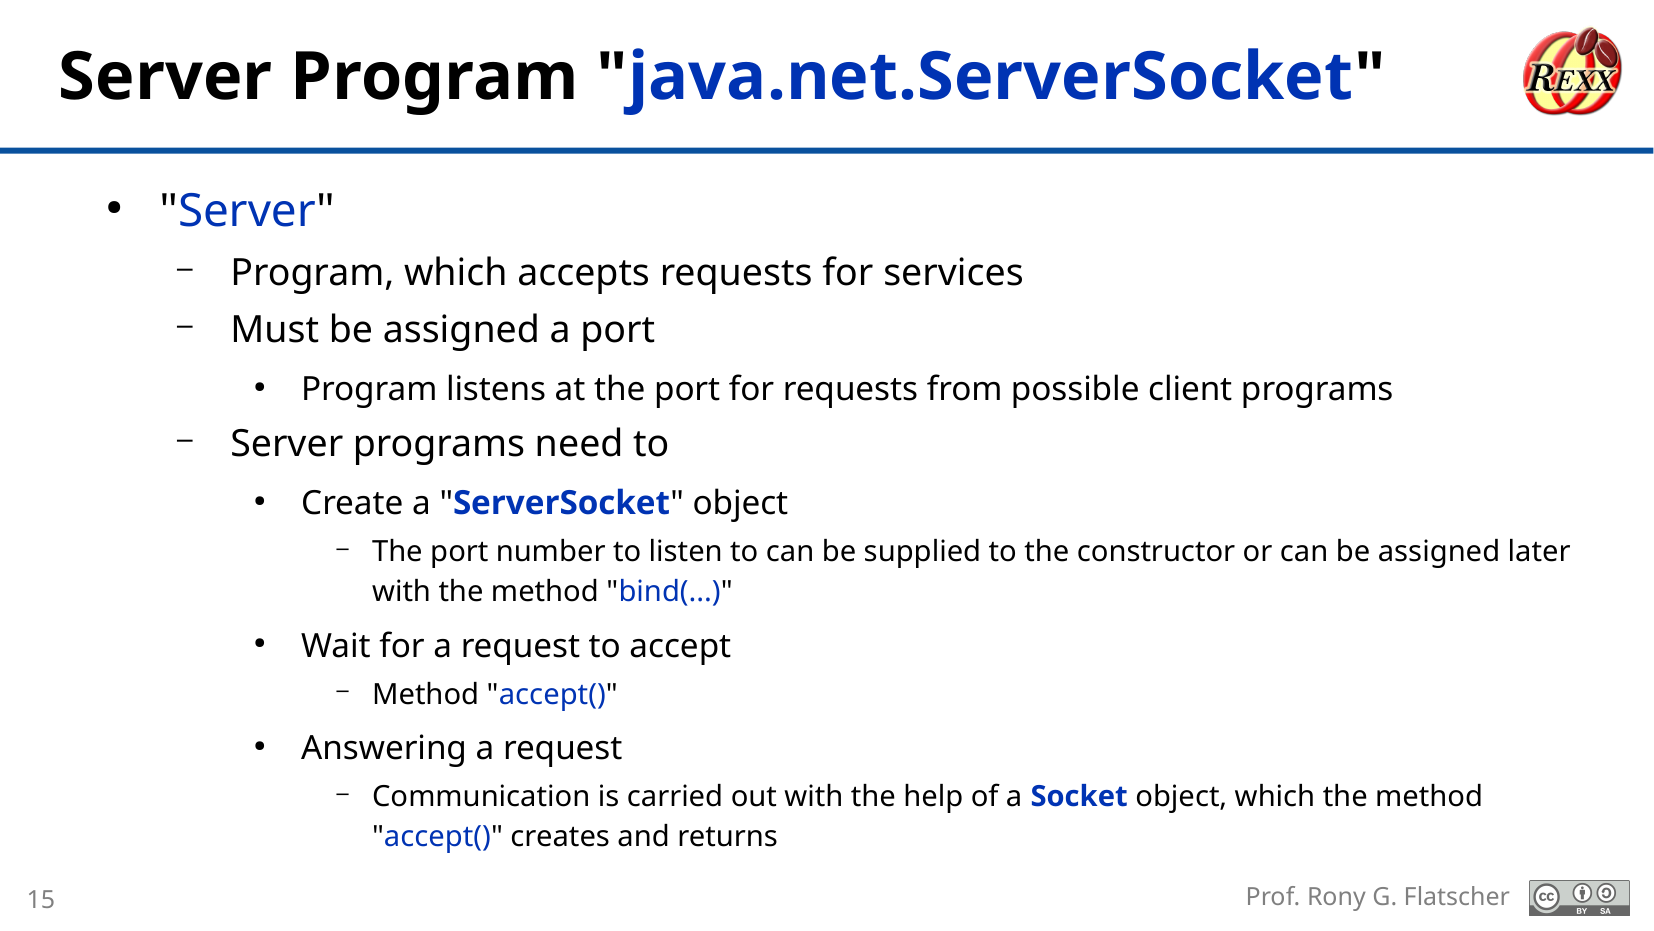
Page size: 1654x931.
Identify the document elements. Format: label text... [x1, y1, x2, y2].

list "Server" Program, which accepts requests for services Must be assigned a port Program listens at the port for requests from possible client programs Server programs need to Create a "ServerSocket" object The port number to listen to can be supplied to the constructor or can be assigned later with the method "bind(...)" Wait for a request to accept Method "accept()" Answering a request Communication is carried out with the help of a Socket object, which the method "accept()" creates and returns [88, 177, 1577, 857]
title Server Program "java.net.ServerSocket" [0, 0, 1625, 148]
